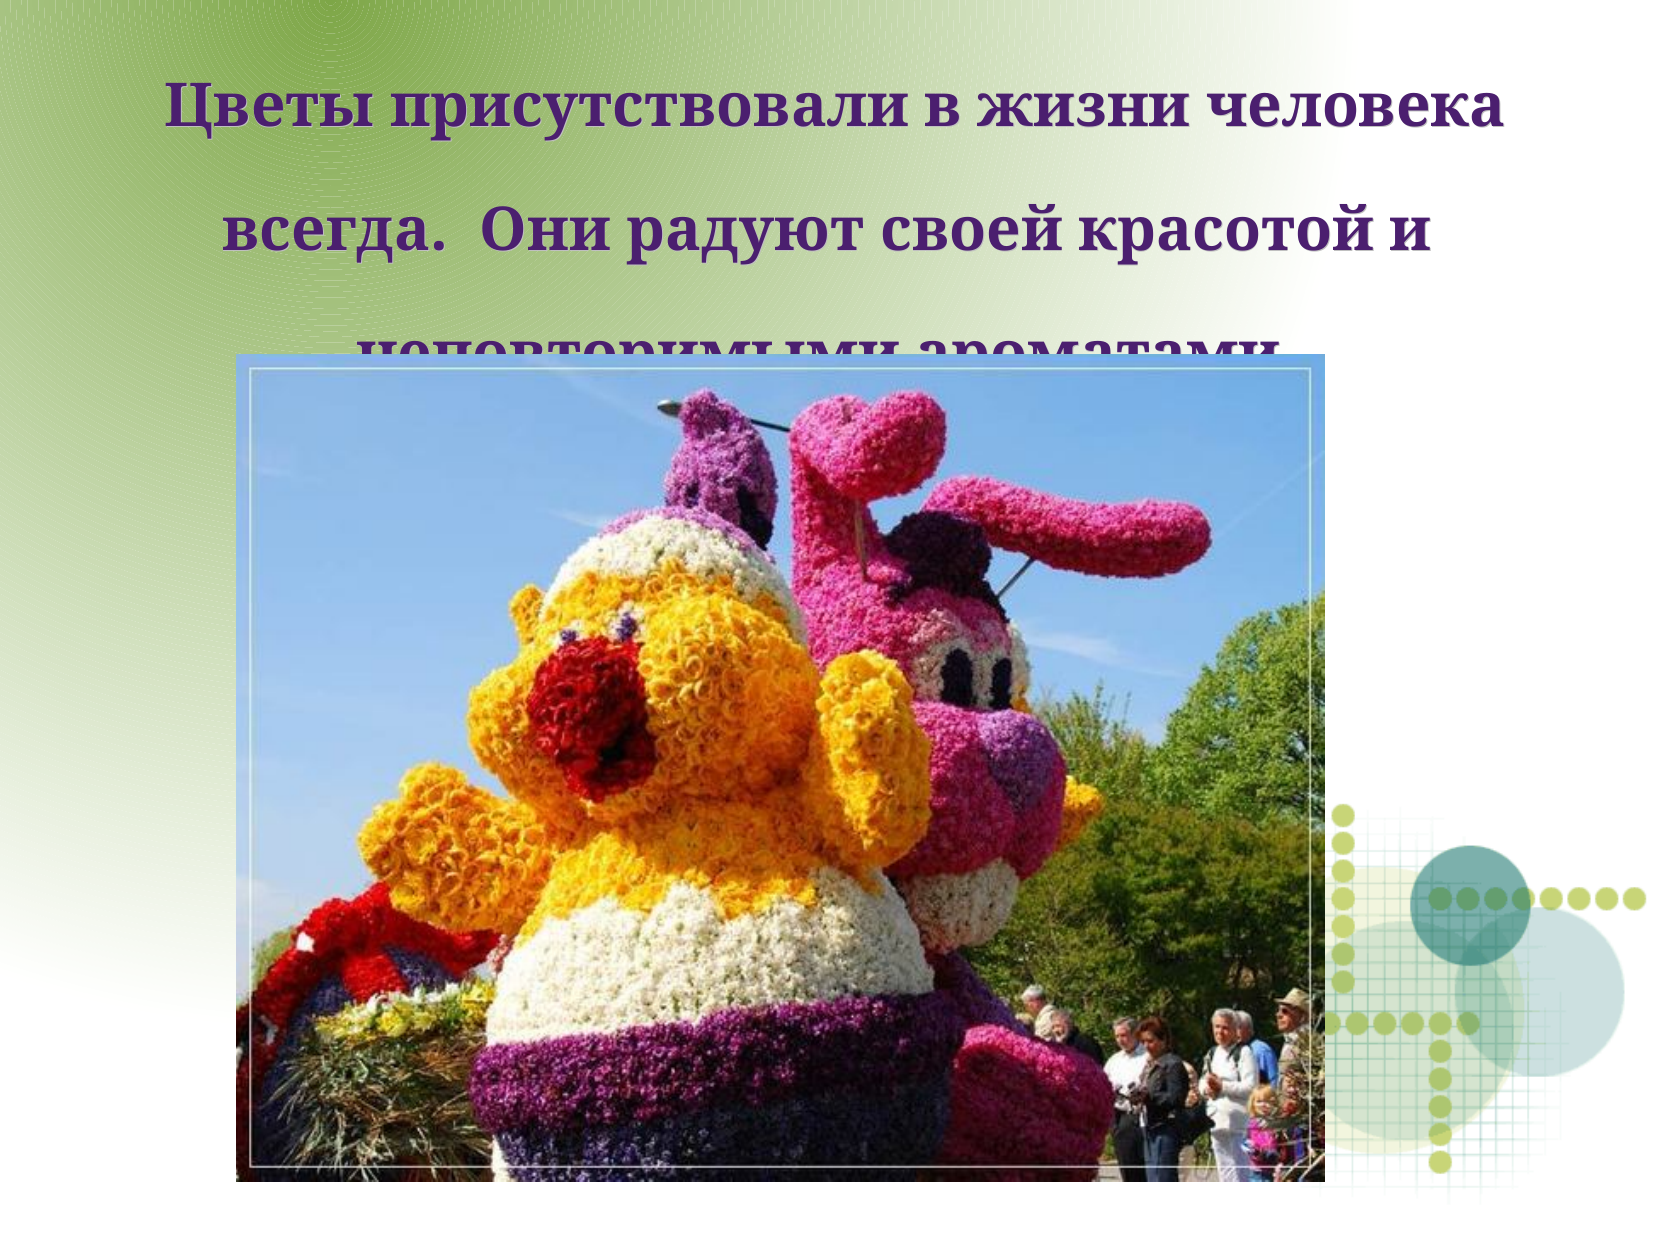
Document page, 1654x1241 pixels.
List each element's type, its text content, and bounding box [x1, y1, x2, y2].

title Цветы присутствовали в жизни человека всегда. Они радуют своей красотой и неповторимыми ароматами. [121, 69, 1534, 344]
picture [236, 354, 1654, 1211]
